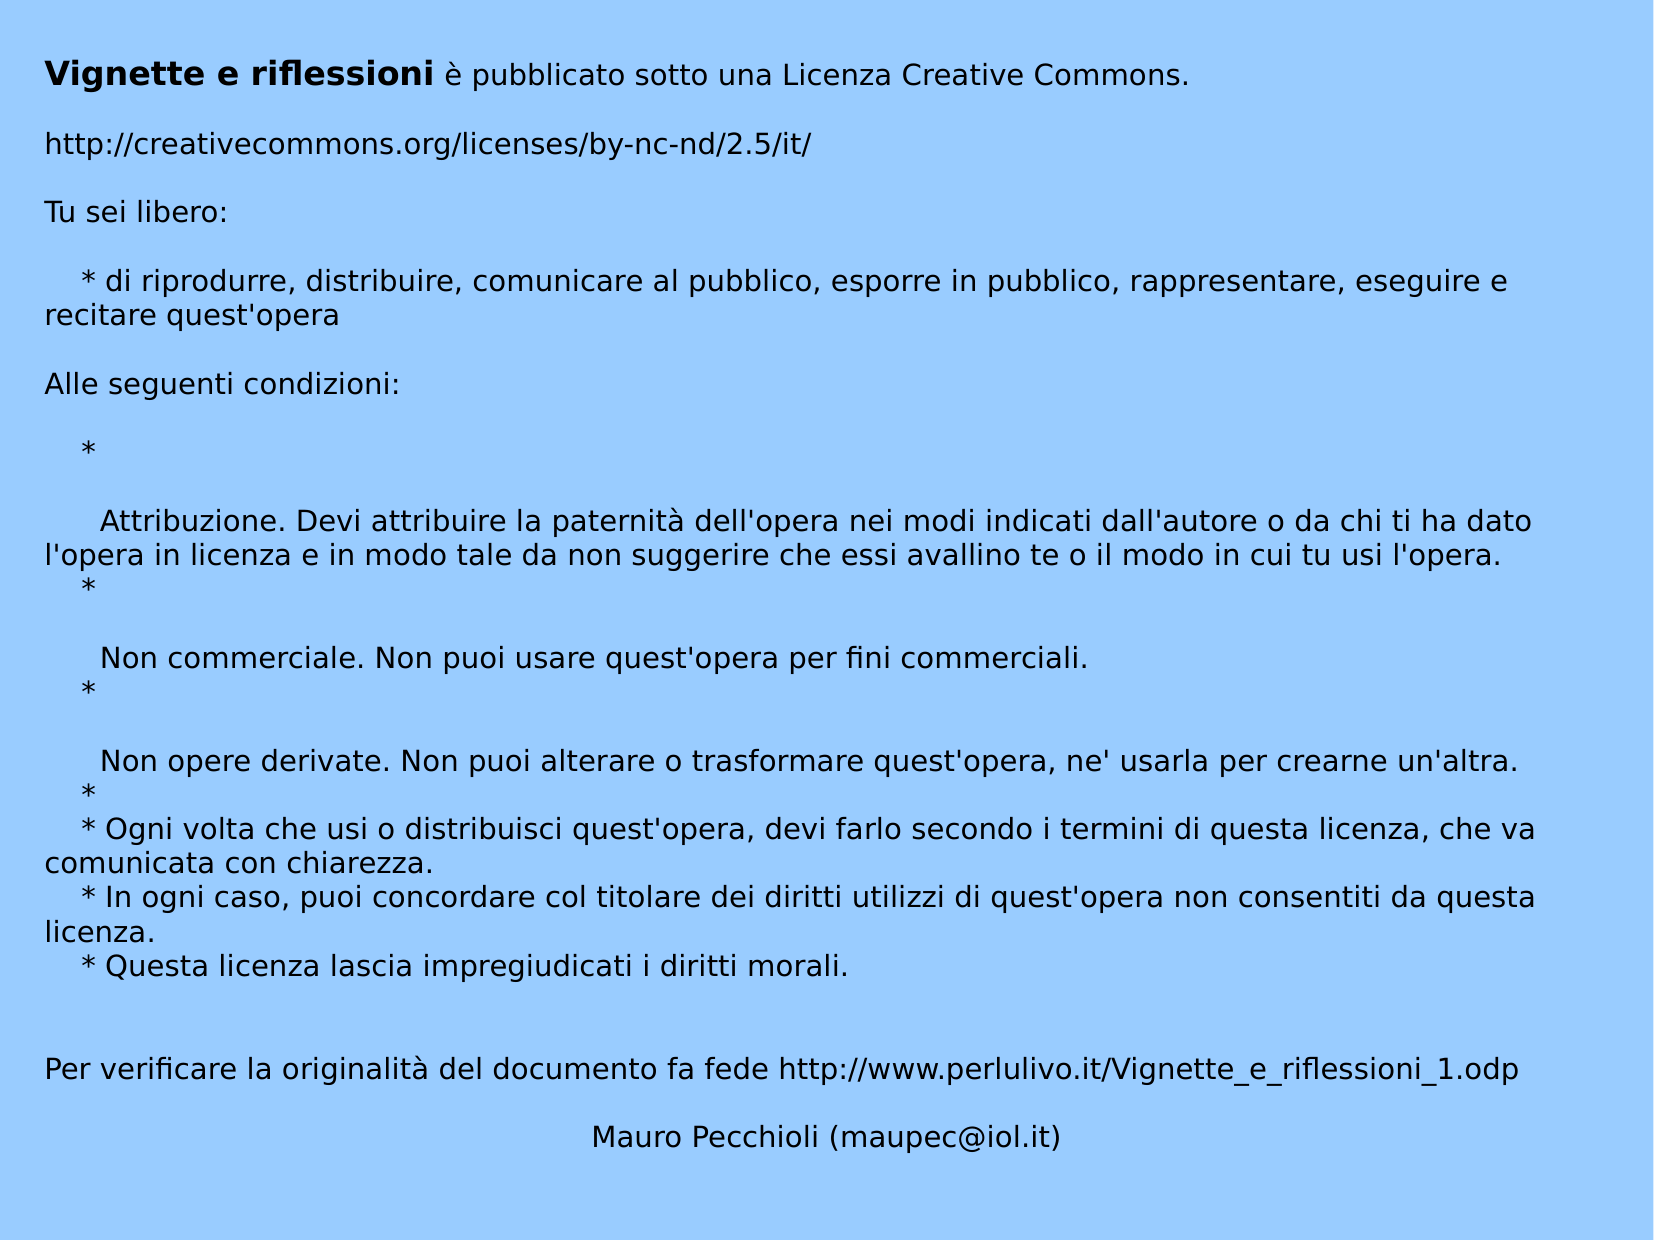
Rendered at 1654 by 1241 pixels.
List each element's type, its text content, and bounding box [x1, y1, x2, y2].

text_box Vignette e riflessioni è pubblicato sotto una Licenza Creative Commons. http://creativecommons.org/licenses/by-nc-nd/2.5/it/ Tu sei libero: * di riprodurre, distribuire, comunicare al pubblico, esporre in pubblico, rappresentare, eseguire e recitare quest'opera Alle seguenti condizioni: * Attribuzione. Devi attribuire la paternità dell'opera nei modi indicati dall'autore o da chi ti ha dato l'opera in licenza e in modo tale da non suggerire che essi avallino te o il modo in cui tu usi l'opera. * Non commerciale. Non puoi usare quest'opera per fini commerciali. * Non opere derivate. Non puoi alterare o trasformare quest'opera, ne' usarla per crearne un'altra. * * Ogni volta che usi o distribuisci quest'opera, devi farlo secondo i termini di questa licenza, che va comunicata con chiarezza. * In ogni caso, puoi concordare col titolare dei diritti utilizzi di quest'opera non consentiti da questa licenza. * Questa licenza lascia impregiudicati i diritti morali. Per verificare la originalità del documento fa fede http://www.perlulivo.it/Vignette_e_riflessioni_1.odp Mauro Pecchioli (maupec@iol.it) [29, 8, 1625, 1231]
